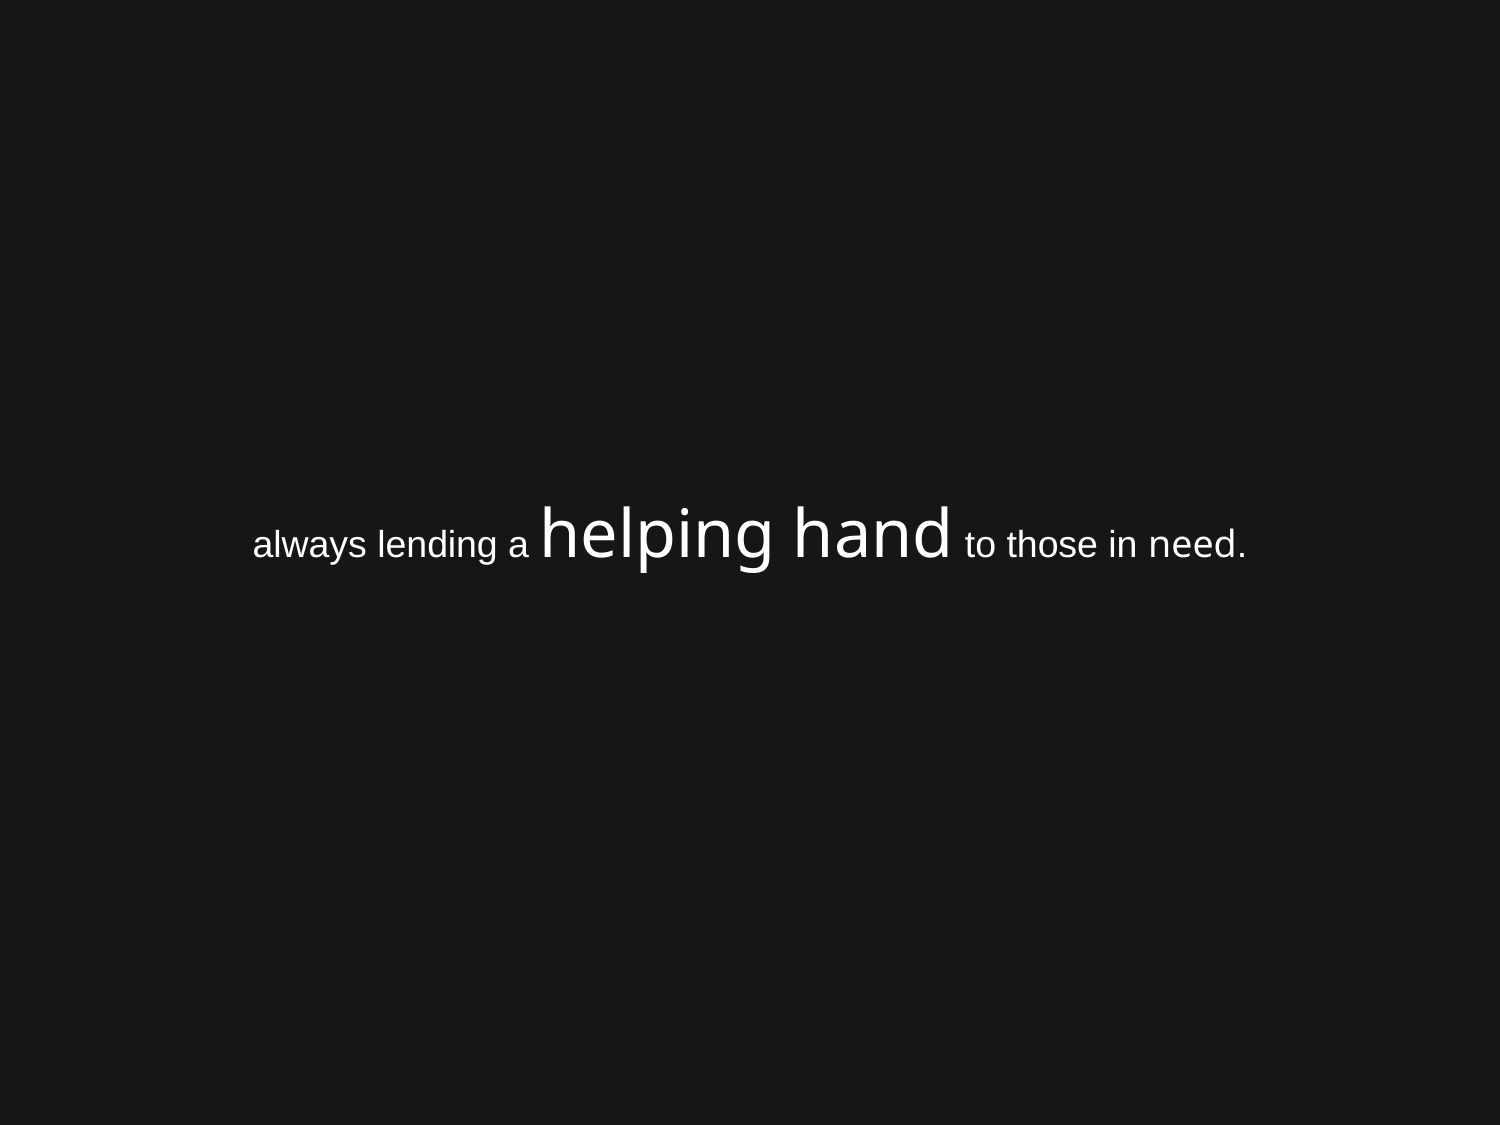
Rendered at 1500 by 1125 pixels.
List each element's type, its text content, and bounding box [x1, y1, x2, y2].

text_box always lending a helping hand to those in need. [0, 483, 1500, 669]
